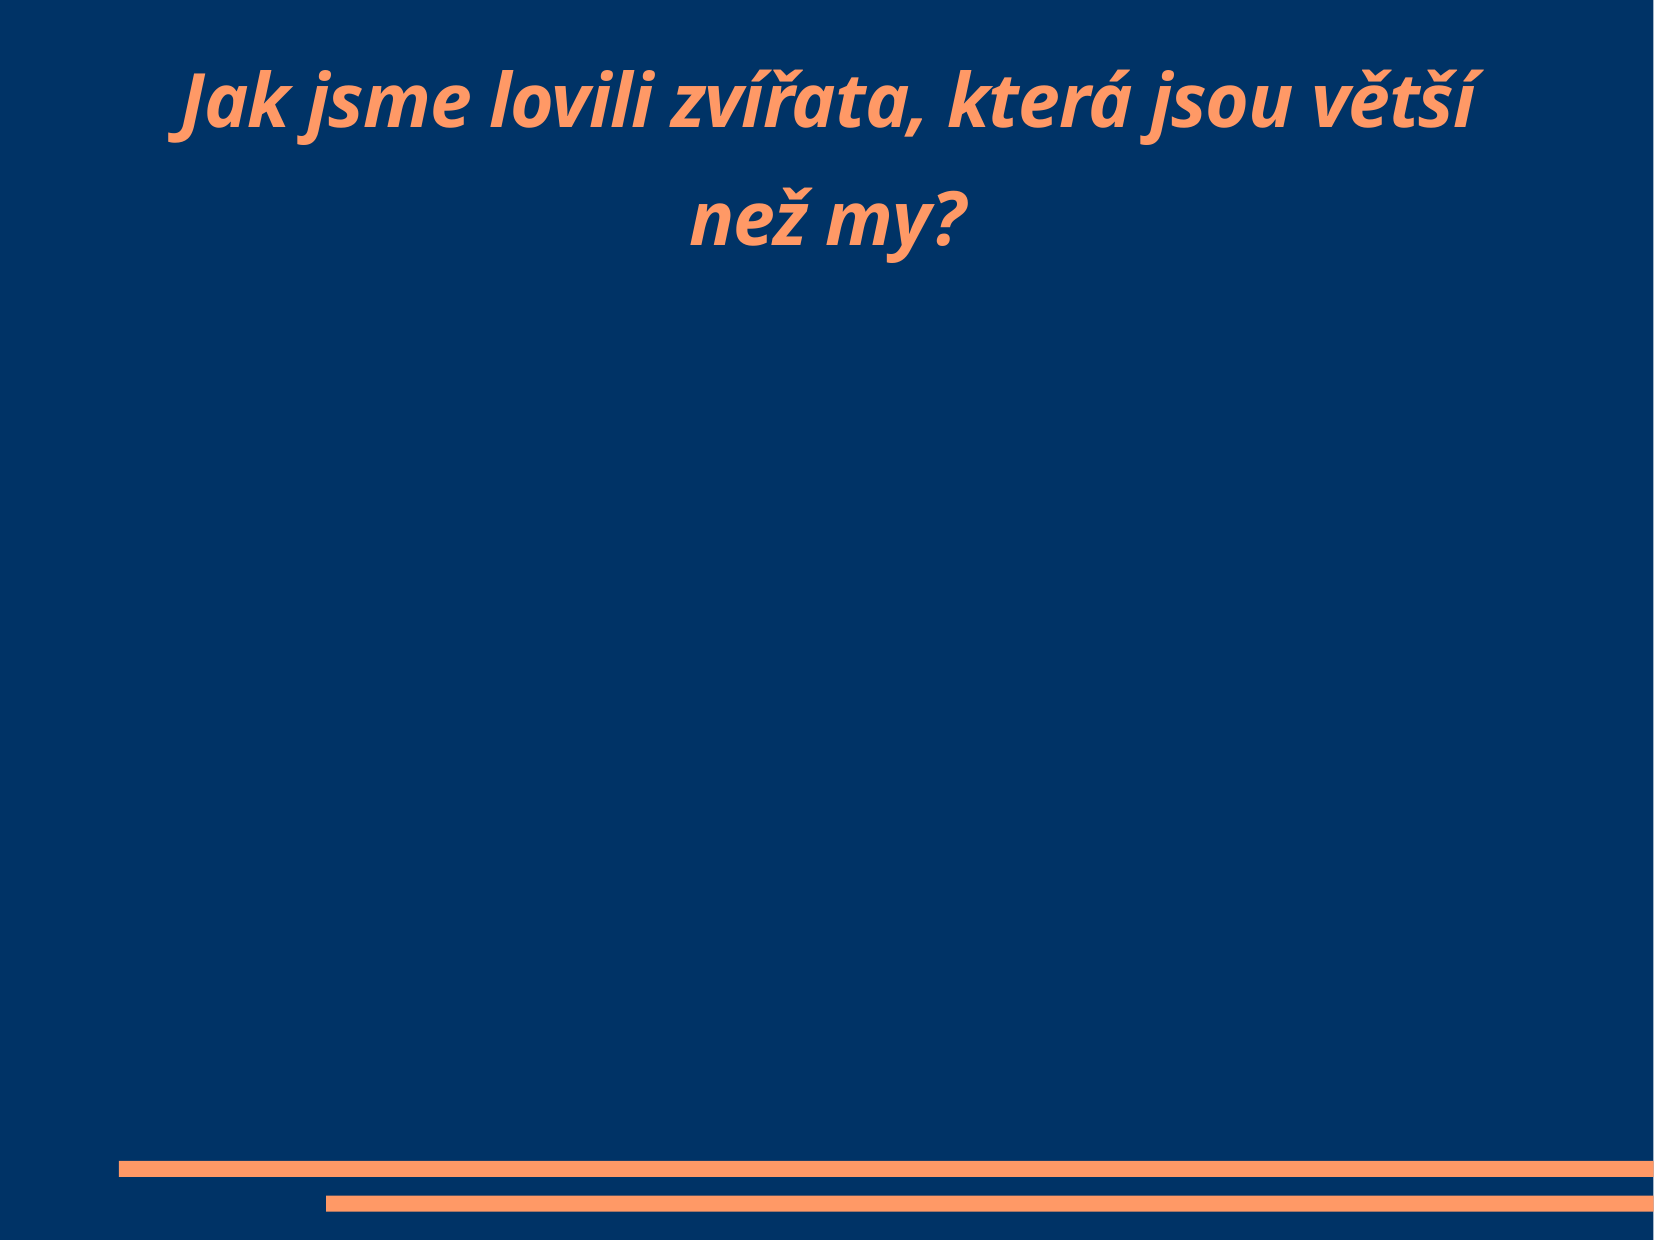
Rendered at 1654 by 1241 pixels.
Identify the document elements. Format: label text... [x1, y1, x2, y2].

title Jak jsme lovili zvířata, která jsou větší než my? [121, 46, 1534, 254]
